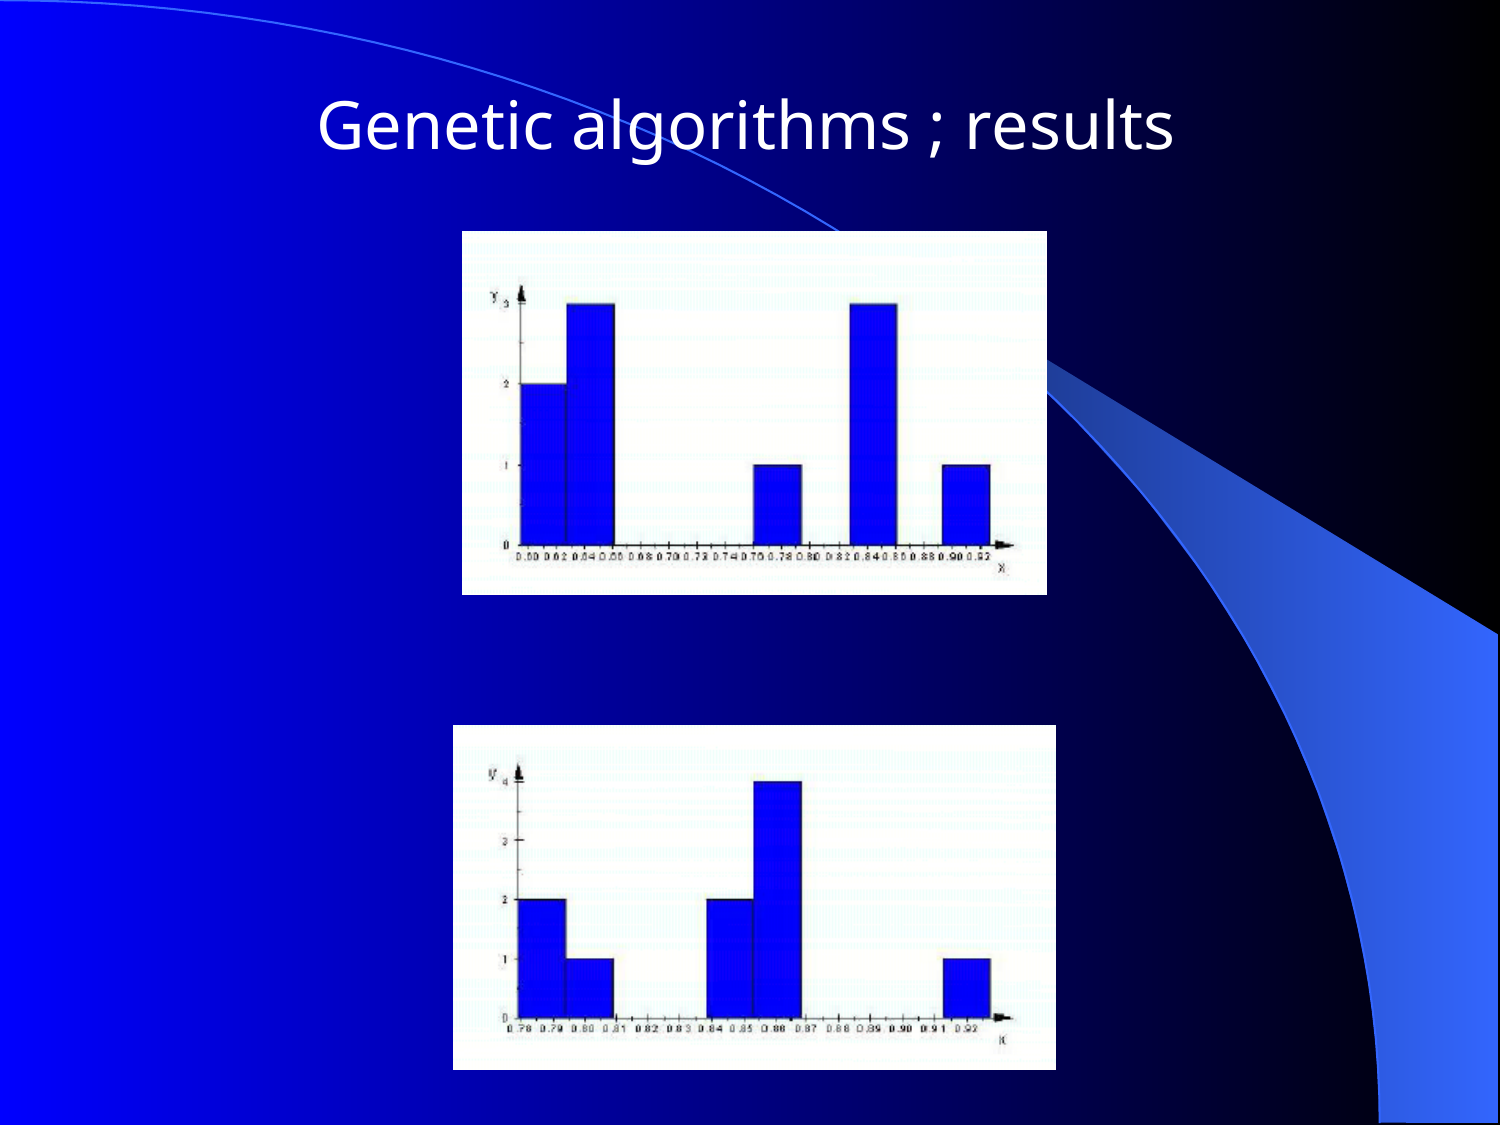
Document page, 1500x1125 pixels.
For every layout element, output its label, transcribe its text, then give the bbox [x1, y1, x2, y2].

picture [453, 725, 1056, 1070]
text_box Genetic algorithms ; results [301, 70, 1288, 167]
picture [462, 231, 1047, 595]
